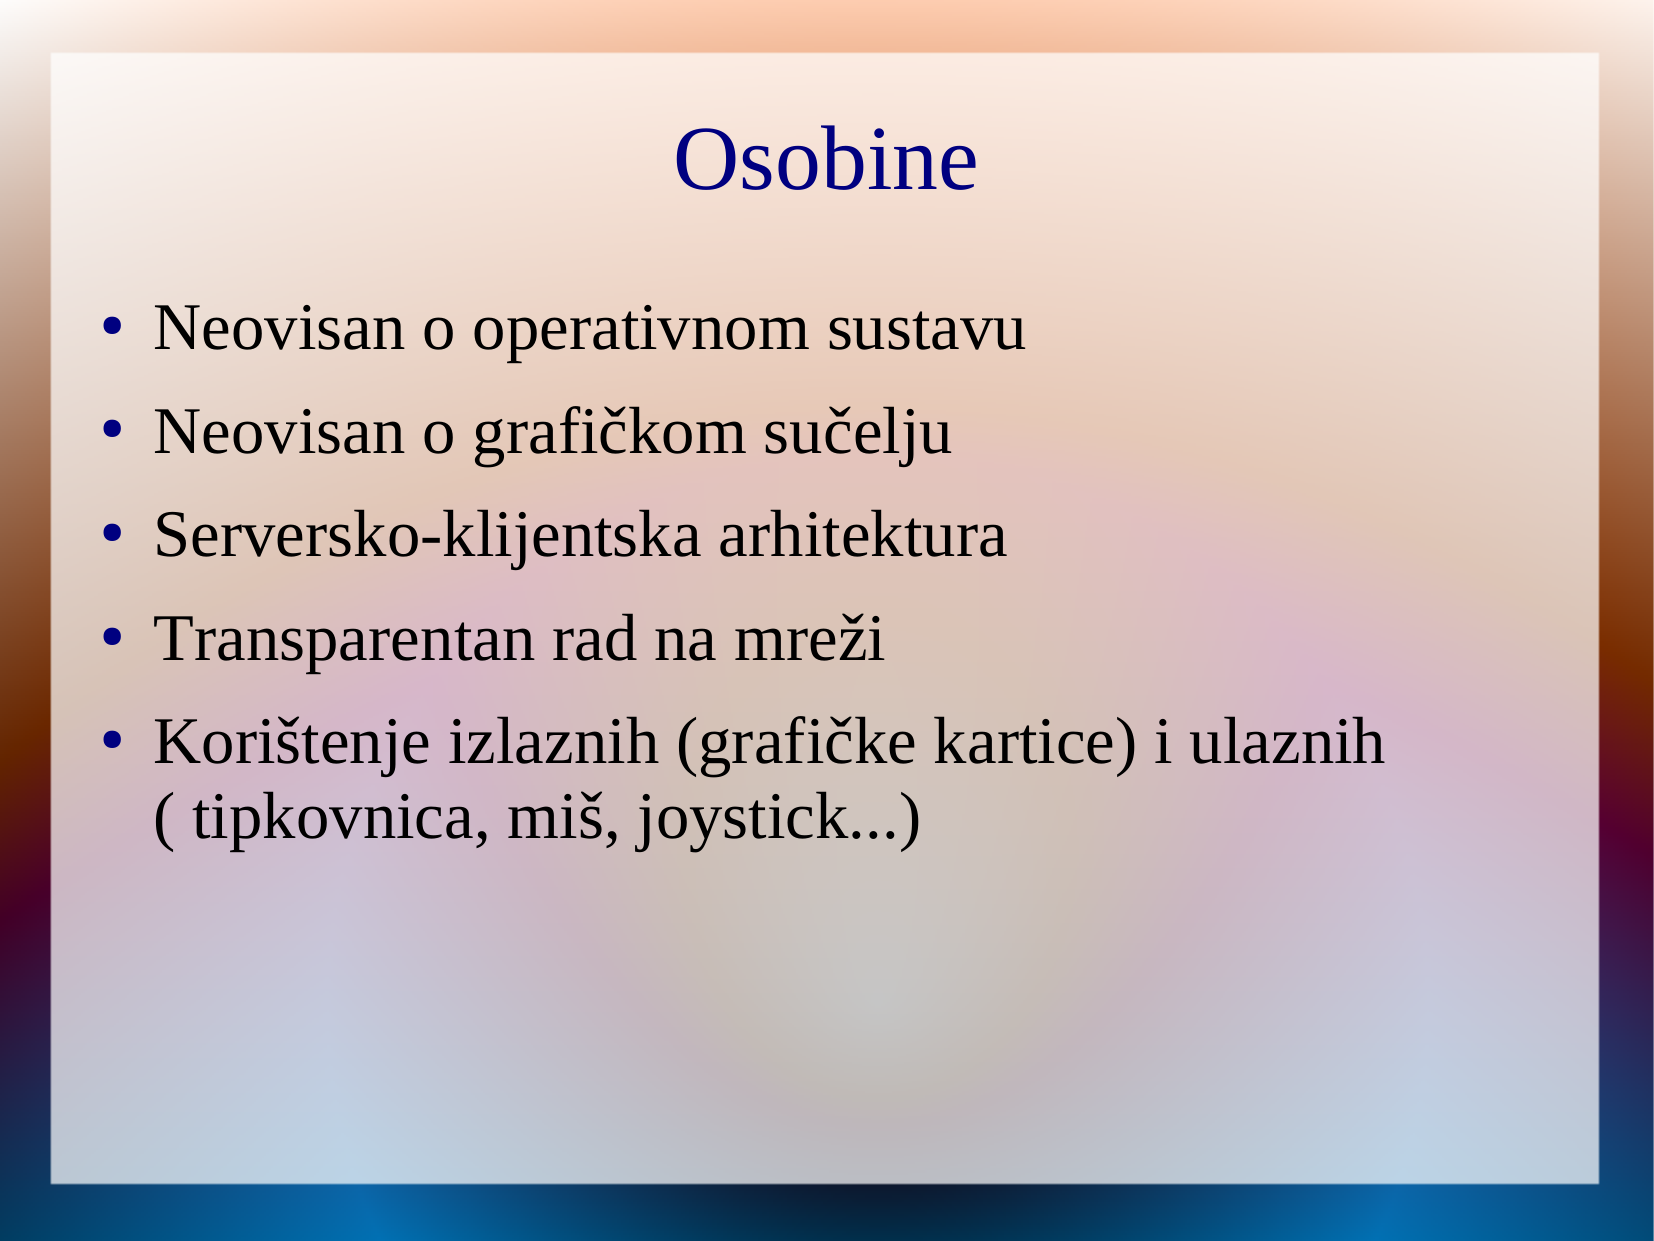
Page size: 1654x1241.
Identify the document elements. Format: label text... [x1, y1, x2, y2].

picture [0, 0, 1654, 1241]
list Neovisan o operativnom sustavu Neovisan o grafičkom sučelju Serversko-klijentska arhitektura Transparentan rad na mreži Korištenje izlaznih (grafičke kartice) i ulaznih ( tipkovnica, miš, joystick...) [82, 290, 1571, 1094]
title Osobine [82, 62, 1571, 256]
